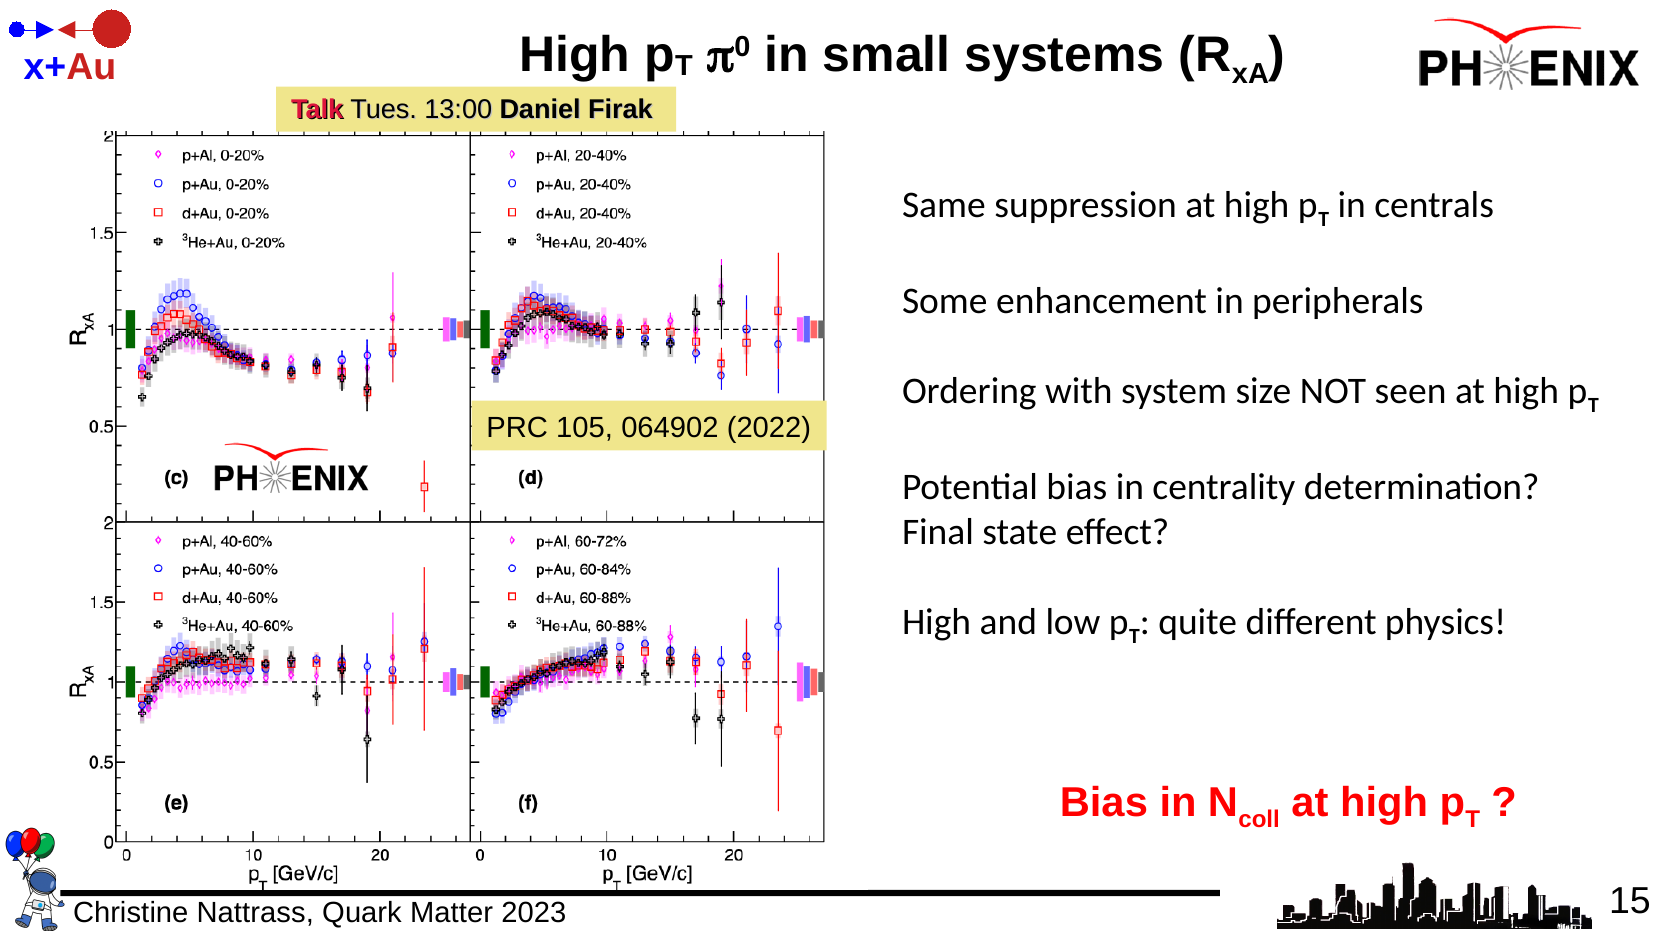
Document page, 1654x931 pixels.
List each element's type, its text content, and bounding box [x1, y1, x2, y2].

text_box x+Au [8, 37, 136, 95]
text_box [9, 21, 25, 37]
text_box PRC 105, 064902 (2022) [471, 400, 827, 451]
text_box High pT p0 in small systems (RxA) [504, 13, 1301, 97]
text_box Bias in Ncoll at high pT ? [1045, 767, 1532, 840]
text_box Talk Tues. 13:00 Daniel Firak [276, 86, 677, 132]
picture [1277, 862, 1592, 929]
picture [1419, 17, 1654, 131]
text_box [92, 9, 131, 37]
picture [0, 131, 868, 931]
text_box Same suppression at high pT in centrals Some enhancement in peripherals Ordering with system size NOT seen at high pT Potential bias in centrality determination? Final state effect? High and low pT: quite different physics! [887, 172, 1623, 656]
